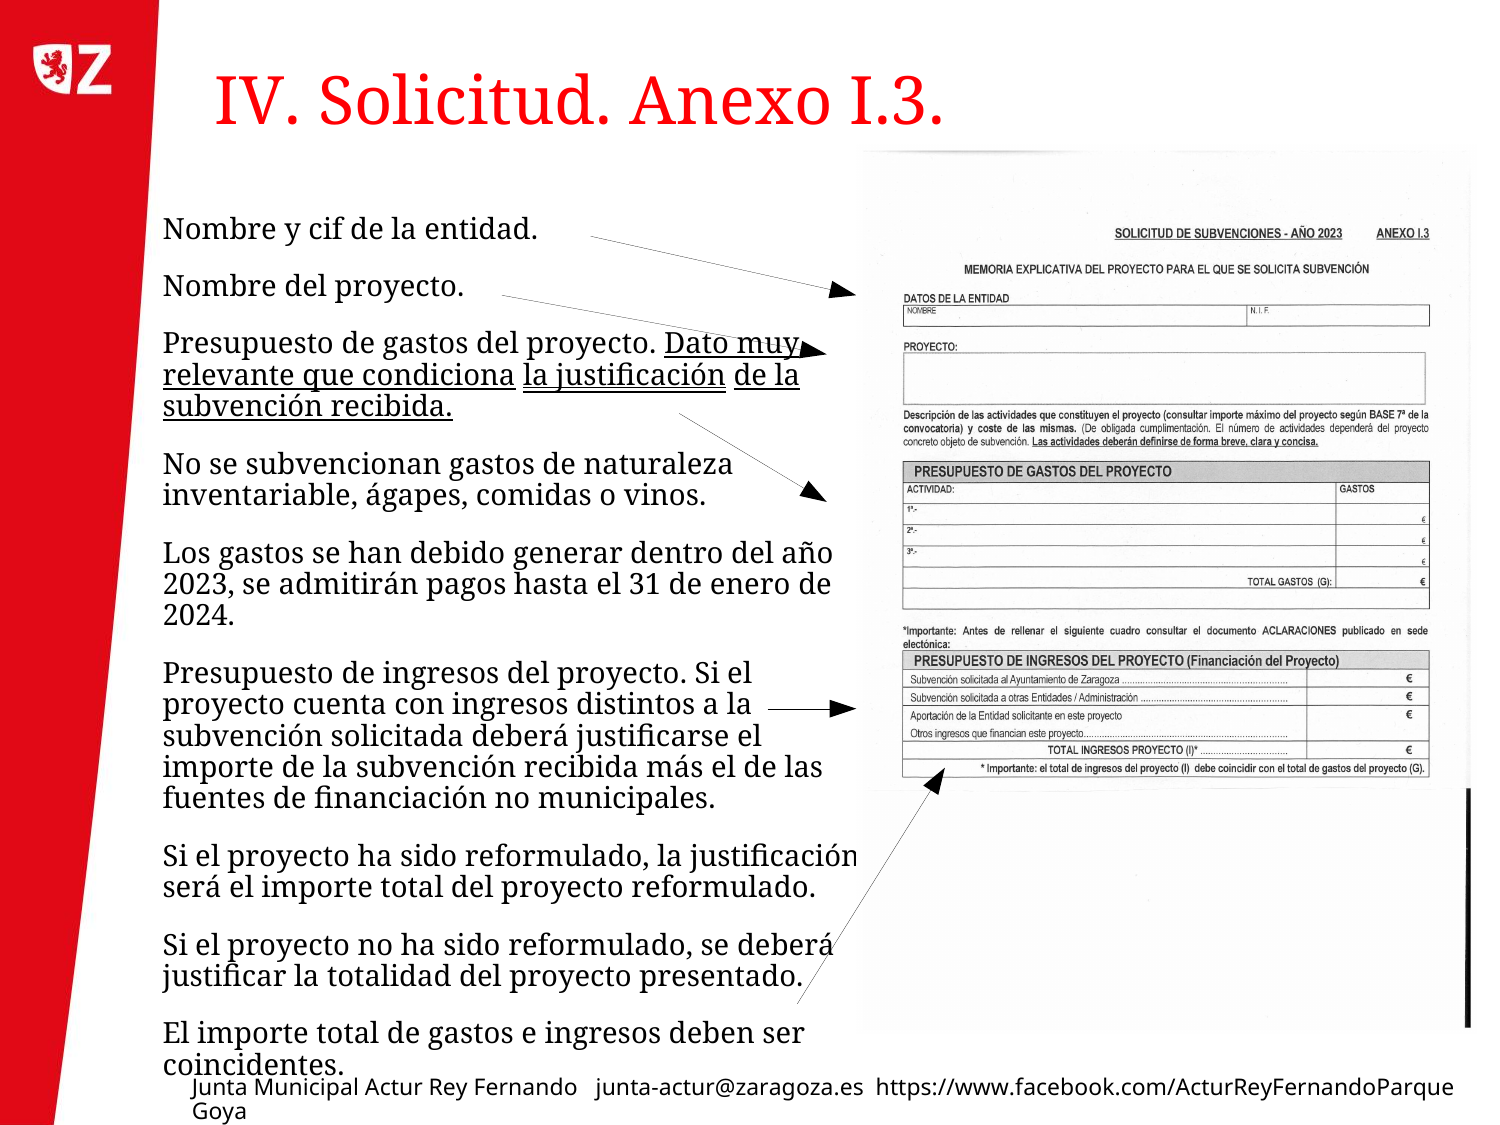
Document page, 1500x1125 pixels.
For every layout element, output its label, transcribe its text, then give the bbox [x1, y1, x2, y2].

text_box Nombre y cif de la entidad. Nombre del proyecto. Presupuesto de gastos del proyecto. Dato muy relevante que condiciona la justificación de la subvención recibida. No se subvencionan gastos de naturaleza inventariable, ágapes, comidas o vinos. Los gastos se han debido generar dentro del año 2023, se admitirán pagos hasta el 31 de enero de 2024. Presupuesto de ingresos del proyecto. Si el proyecto cuenta con ingresos distintos a la subvención solicitada deberá justificarse el importe de la subvención recibida más el de las fuentes de financiación no municipales. Si el proyecto ha sido reformulado, la justificación será el importe total del proyecto reformulado. Si el proyecto no ha sido reformulado, se deberá justificar la totalidad del proyecto presentado. El importe total de gastos e ingresos deben ser coincidentes. [147, 206, 886, 1063]
text_box IV. Solicitud. Anexo I.3. [199, 49, 1413, 146]
picture [0, 0, 160, 1125]
picture [856, 144, 1477, 1034]
